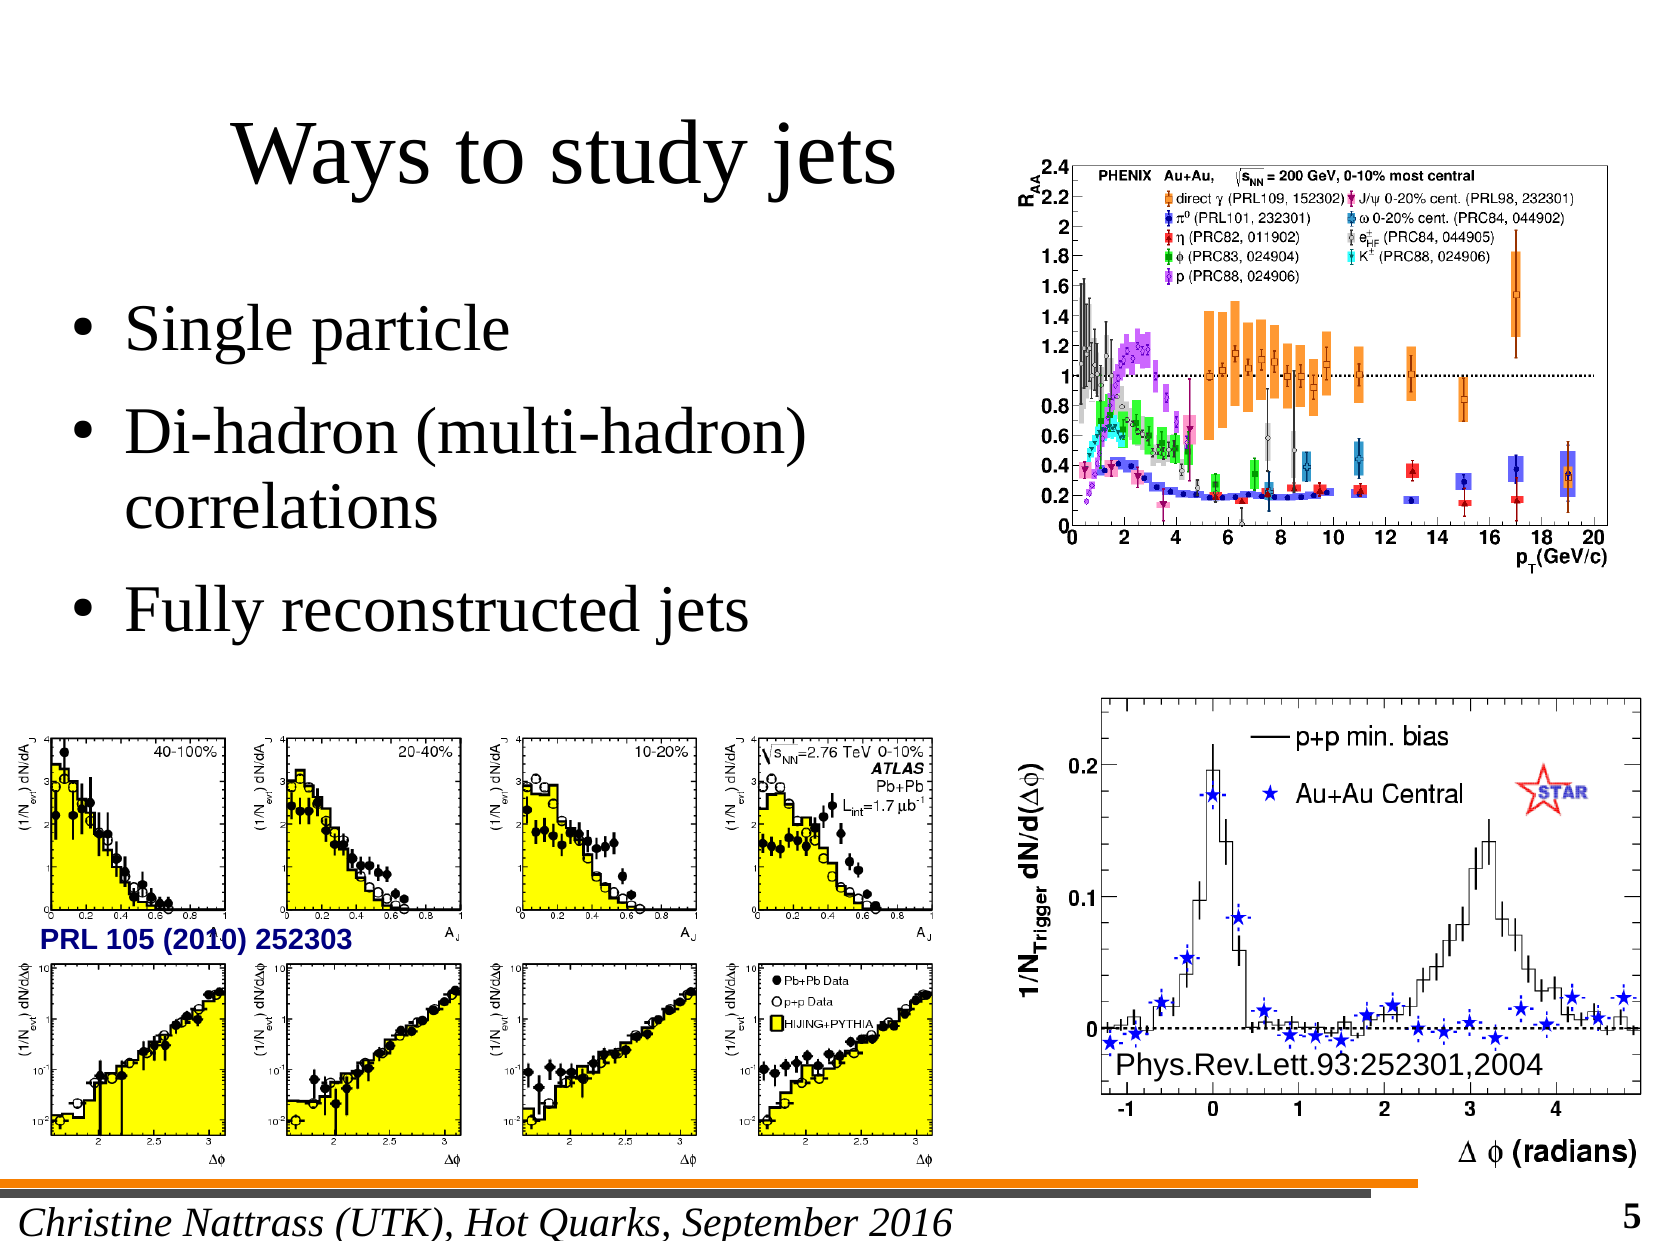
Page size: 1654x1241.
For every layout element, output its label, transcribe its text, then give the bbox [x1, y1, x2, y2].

title Ways to study jets [82, 49, 1048, 257]
list Single particle Di-hadron (multi-hadron) correlations Fully reconstructed jets [53, 290, 1035, 768]
text_box Phys.Rev.Lett.93:252301,2004 [1100, 1039, 1605, 1126]
picture [9, 723, 952, 1174]
picture [1006, 57, 1654, 1168]
text_box PRL 105 (2010) 252303 [25, 915, 446, 963]
